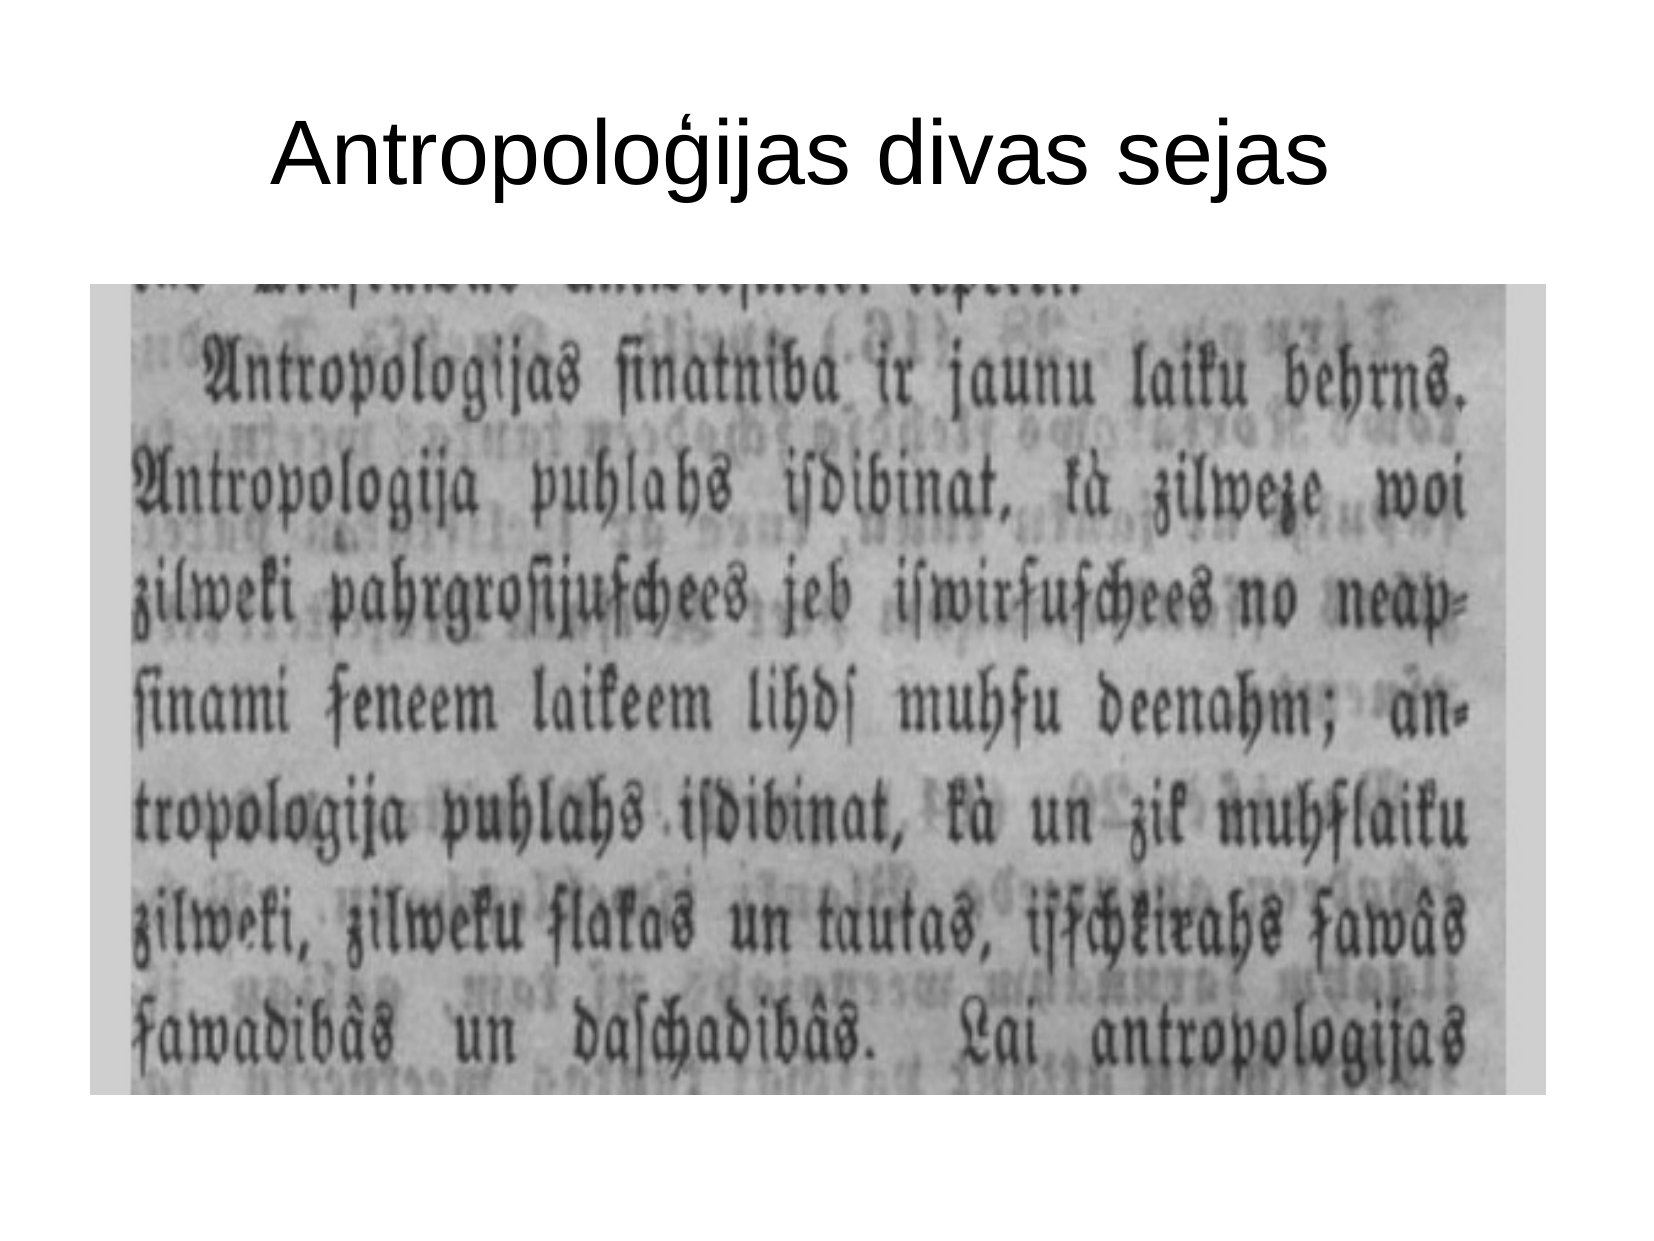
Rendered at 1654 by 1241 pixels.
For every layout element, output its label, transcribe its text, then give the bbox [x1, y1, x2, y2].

title Antropoloģijas divas sejas [82, 49, 1571, 257]
picture [90, 284, 1546, 1096]
